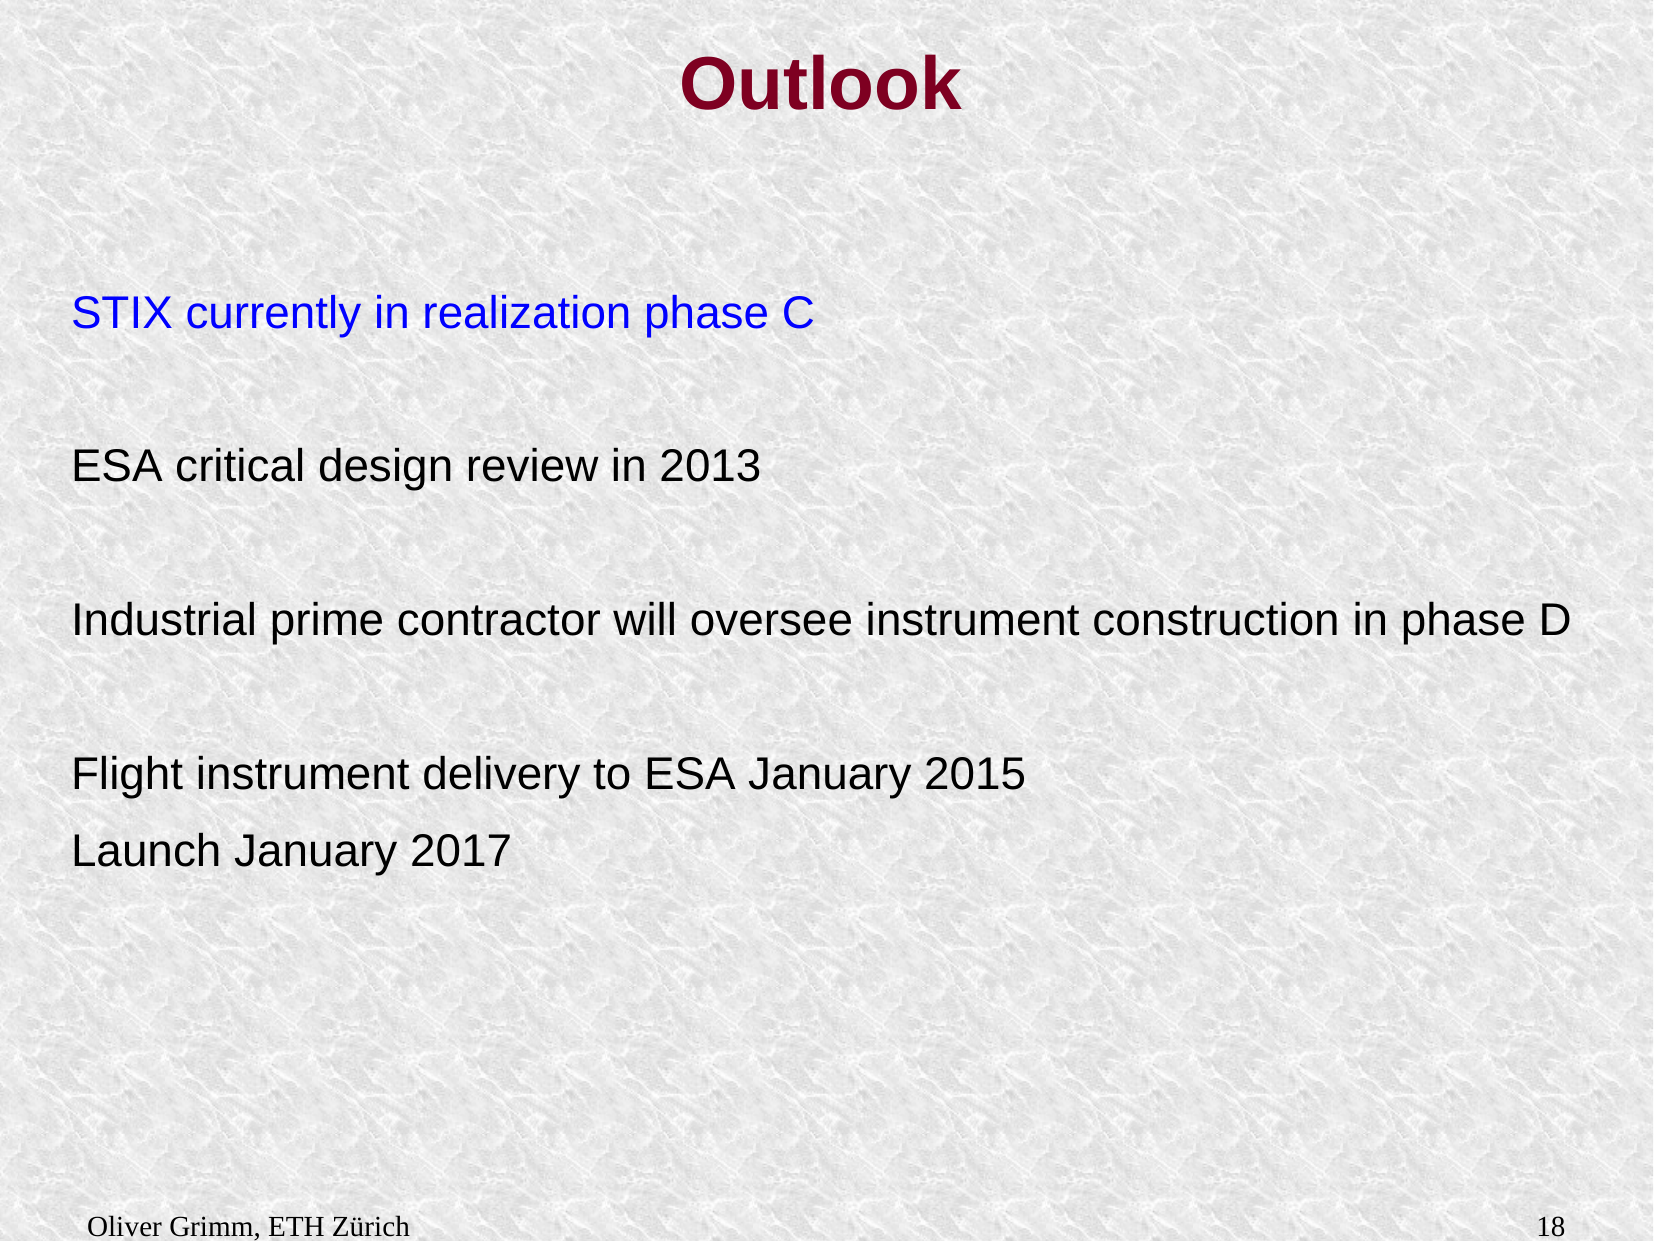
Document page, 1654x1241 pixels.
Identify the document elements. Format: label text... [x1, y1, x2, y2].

title Outlook [76, 19, 1565, 148]
text_box STIX currently in realization phase C ESA critical design review in 2013 Industrial prime contractor will oversee instrument construction in phase D Flight instrument delivery to ESA January 2015 Launch January 2017 [56, 253, 1588, 858]
picture [0, 0, 1654, 1241]
